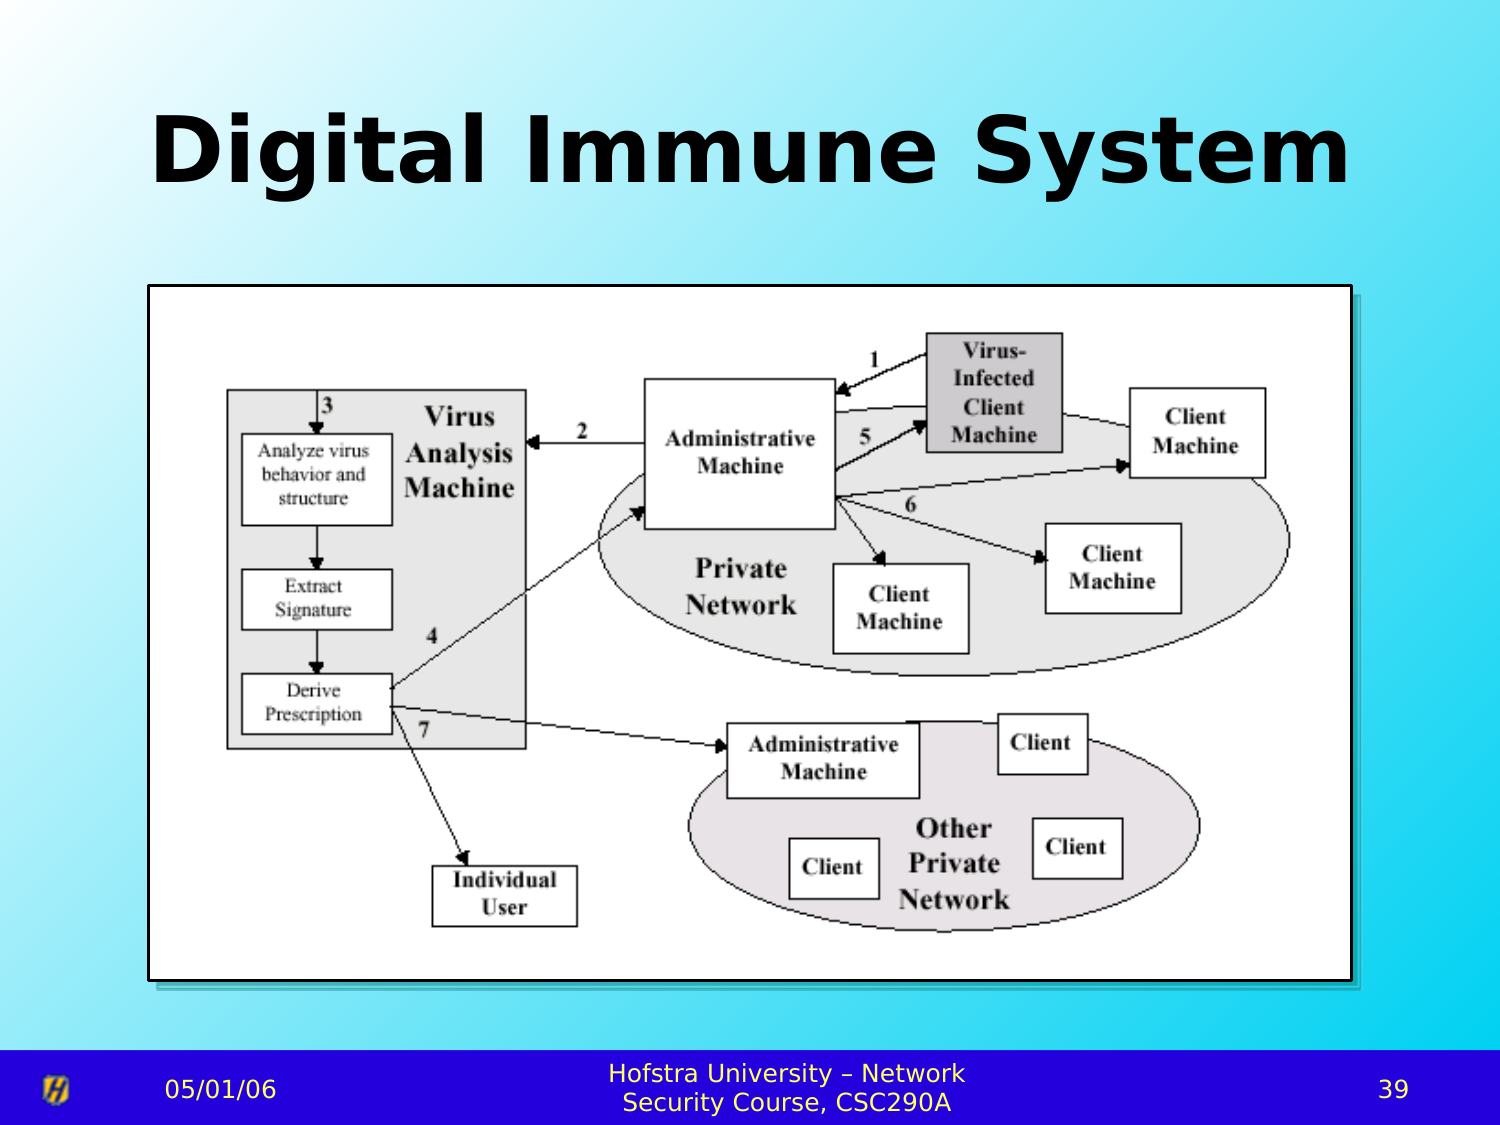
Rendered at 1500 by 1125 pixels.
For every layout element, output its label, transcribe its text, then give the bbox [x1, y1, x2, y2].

picture [37, 1072, 76, 1110]
title Digital Immune System [112, 84, 1391, 212]
picture [150, 287, 1351, 979]
